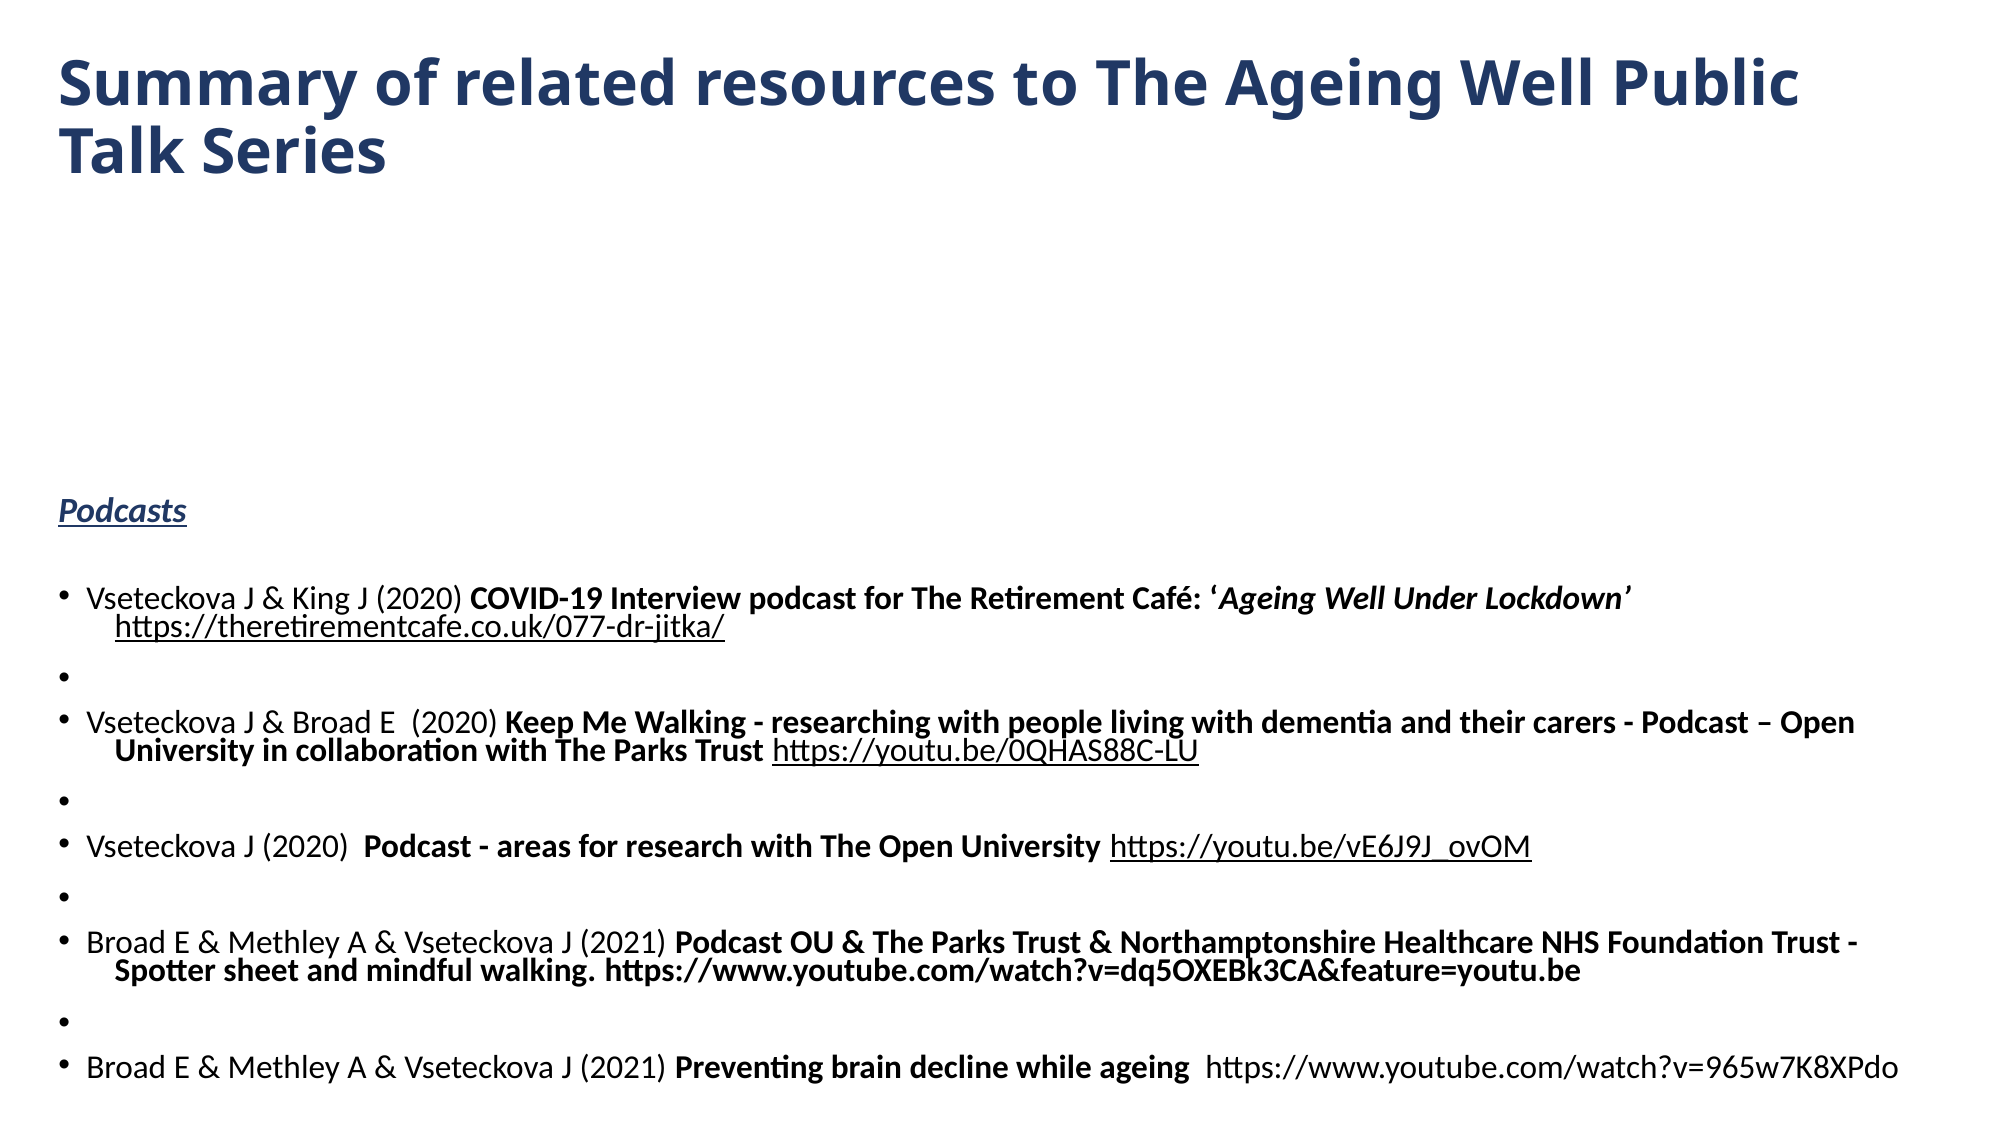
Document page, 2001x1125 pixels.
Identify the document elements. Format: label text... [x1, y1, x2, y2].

title Summary of related resources to The Ageing Well Public Talk Series [43, 41, 1852, 198]
list Podcasts Vseteckova J & King J (2020) COVID-19 Interview podcast for The Retirement Café: ‘Ageing Well Under Lockdown’ https://theretirementcafe.co.uk/077-dr-jitka/ Vseteckova J & Broad E (2020) Keep Me Walking - researching with people living with dementia and their carers - Podcast – Open University in collaboration with The Parks Trust https://youtu.be/0QHAS88C-LU Vseteckova J (2020) Podcast - areas for research with The Open University https://youtu.be/vE6J9J_ovOM Broad E & Methley A & Vseteckova J (2021) Podcast OU & The Parks Trust & Northamptonshire Healthcare NHS Foundation Trust - Spotter sheet and mindful walking. https://www.youtube.com/watch?v=dq5OXEBk3CA&feature=youtu.be Broad E & Methley A & Vseteckova J (2021) Preventing brain decline while ageing https://www.youtube.com/watch?v=965w7K8XPdo [43, 296, 1937, 1112]
